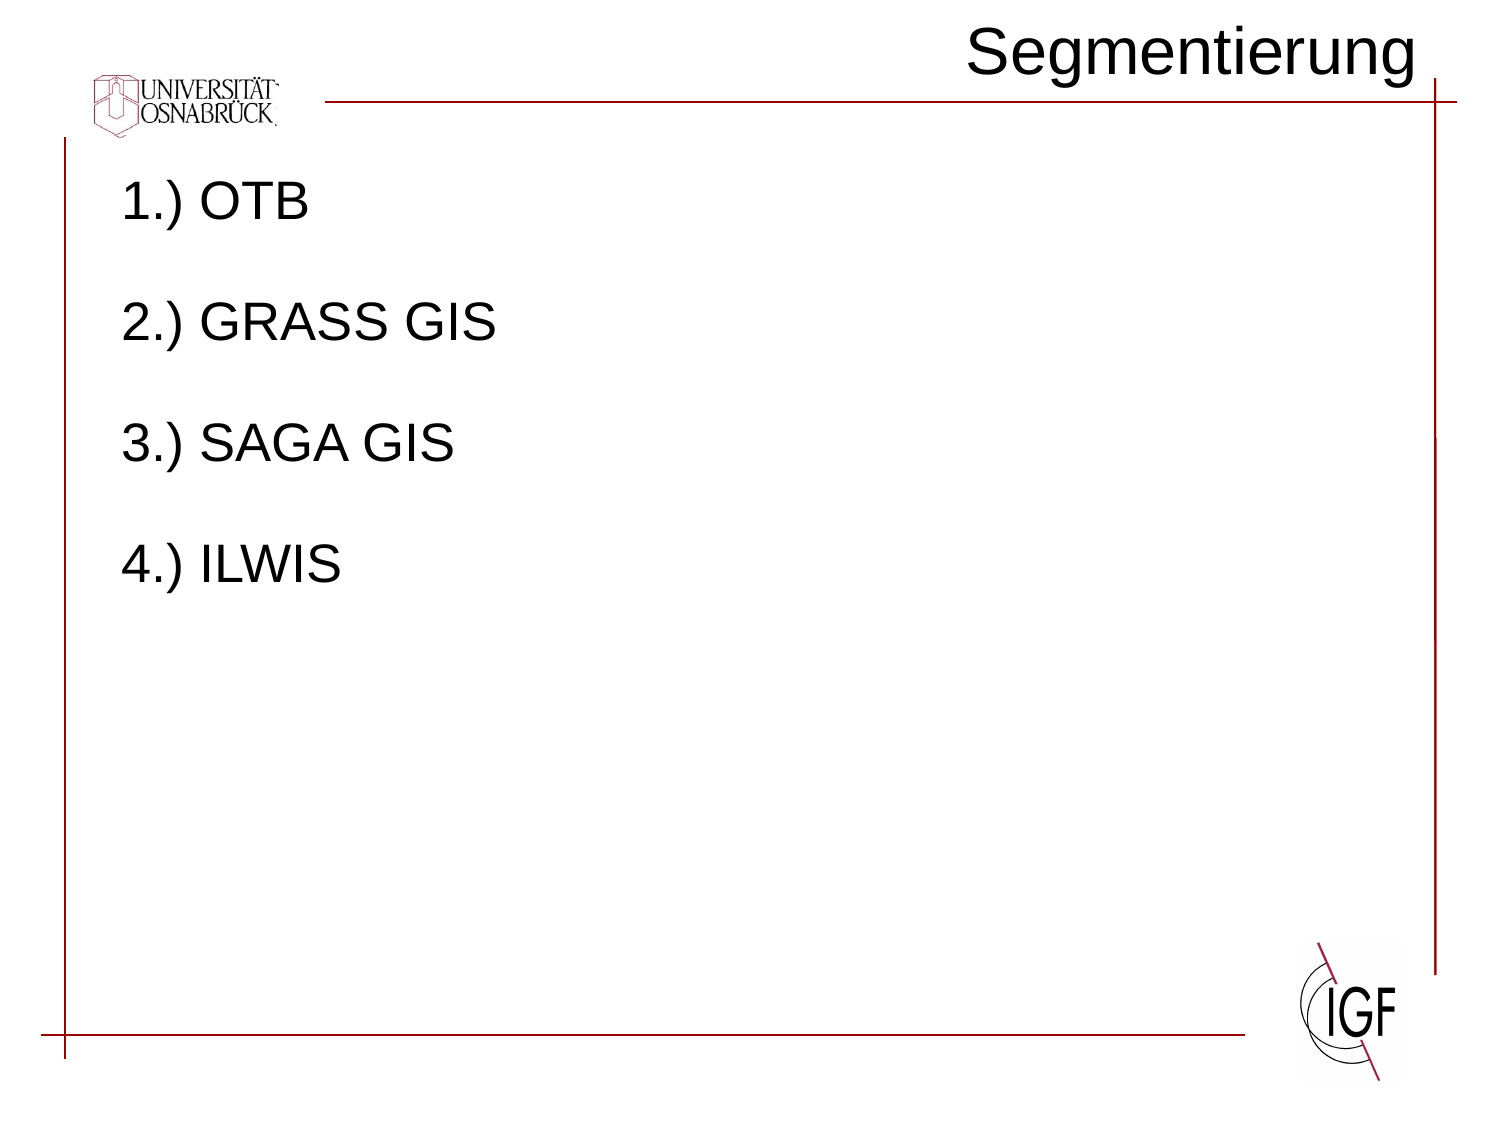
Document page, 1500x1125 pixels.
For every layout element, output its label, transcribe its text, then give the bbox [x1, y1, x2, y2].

picture [1300, 1004, 1404, 1081]
subtitle 1.) OTB 2.) GRASS GIS 3.) SAGA GIS 4.) ILWIS [96, 170, 1447, 1004]
title Segmentierung [290, 13, 1418, 89]
picture [93, 75, 279, 138]
